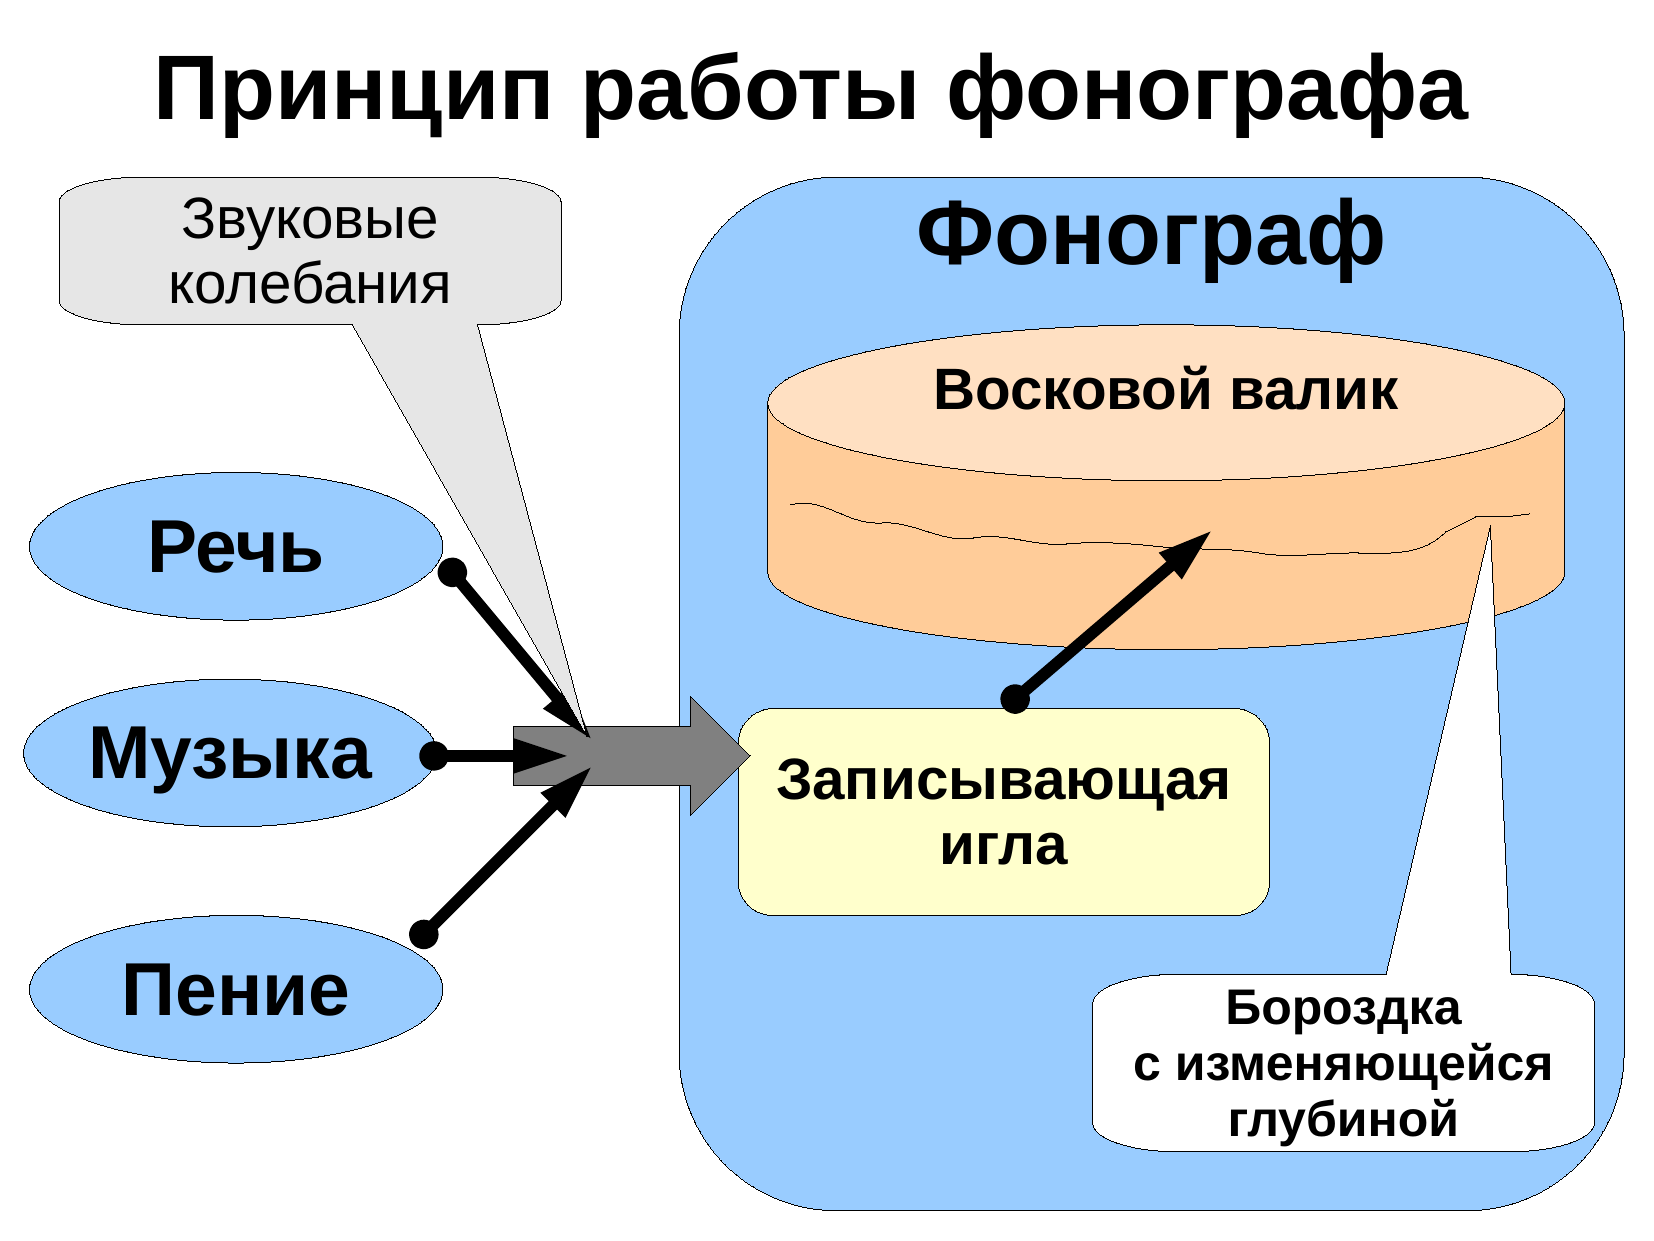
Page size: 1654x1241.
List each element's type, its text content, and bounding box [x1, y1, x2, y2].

text_box Речь [29, 472, 443, 621]
text_box [513, 696, 751, 816]
text_box Бороздка с изменяющейся глубиной [1092, 525, 1595, 1152]
text_box Пение [29, 915, 443, 1064]
text_box Принцип работы фонографа [59, 29, 1565, 147]
text_box Восковой валик [767, 405, 1565, 650]
text_box Музыка [23, 679, 435, 827]
text_box Фонограф [679, 177, 1625, 1211]
text_box Записывающая игла [738, 708, 1270, 916]
text_box Звуковые колебания [59, 177, 588, 737]
